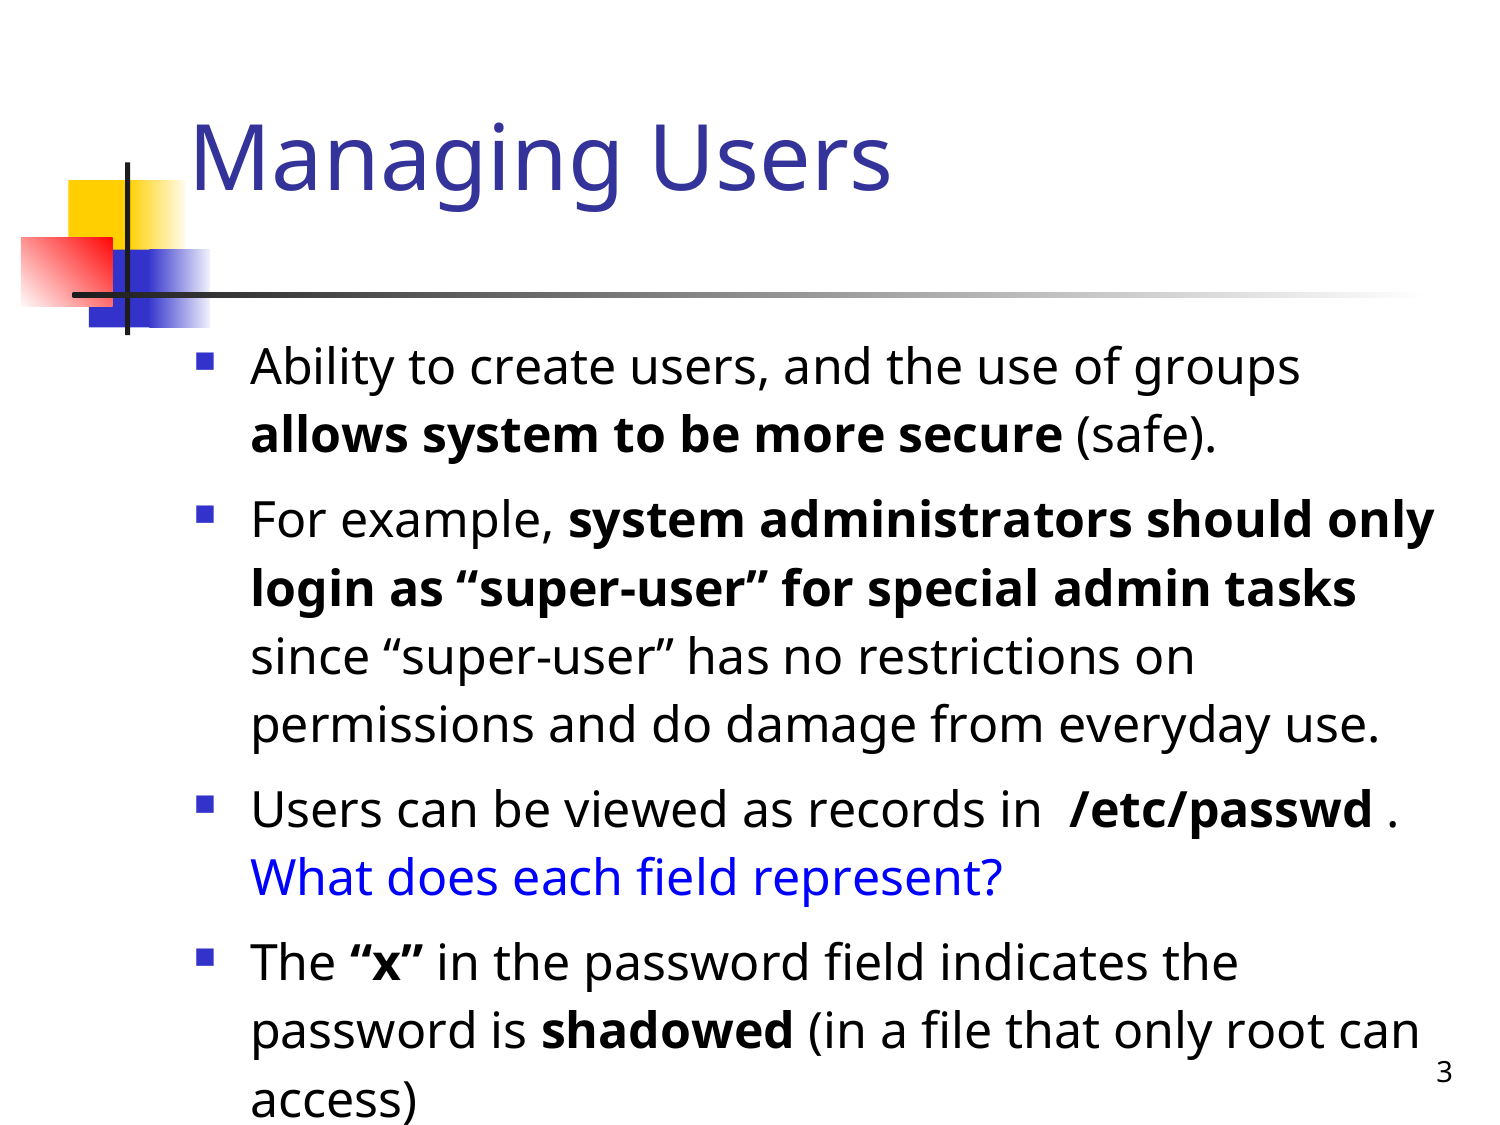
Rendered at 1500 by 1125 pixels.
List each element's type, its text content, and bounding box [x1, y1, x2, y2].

list Ability to create users, and the use of groups allows system to be more secure (safe). For example, system administrators should only login as “super-user” for special admin tasks since “super-user” has no restrictions on permissions and do damage from everyday use. Users can be viewed as records in /etc/passwd . What does each field represent? The “x” in the password field indicates the password is shadowed (in a file that only root can access) [193, 331, 1469, 1080]
title Managing Users [188, 42, 1468, 268]
